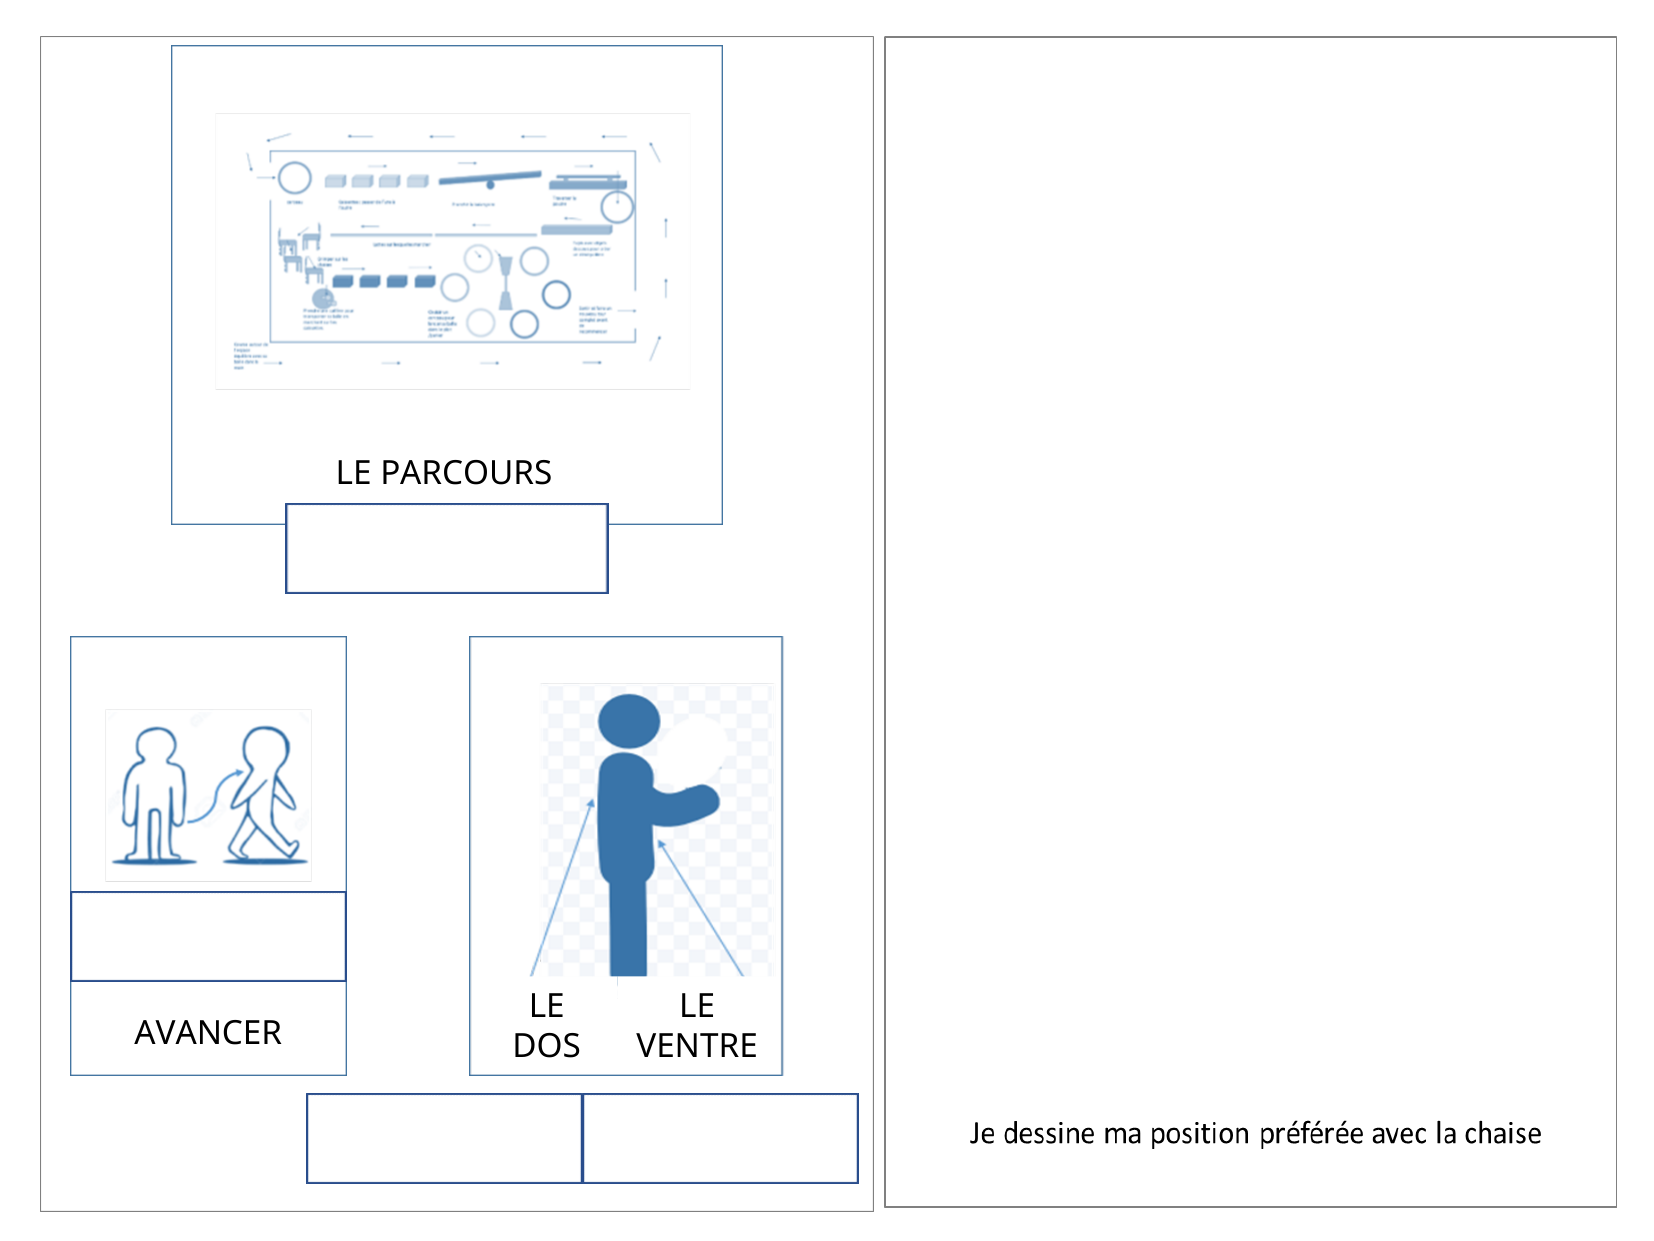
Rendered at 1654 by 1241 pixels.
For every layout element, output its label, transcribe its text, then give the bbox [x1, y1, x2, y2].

picture [40, 36, 874, 1212]
text_box AVANCER [80, 1004, 337, 1060]
text_box LE VENTRE [617, 976, 777, 1073]
text_box LE DOS [475, 976, 617, 1073]
text_box LE PARCOURS [316, 443, 572, 500]
picture [884, 36, 1617, 1212]
